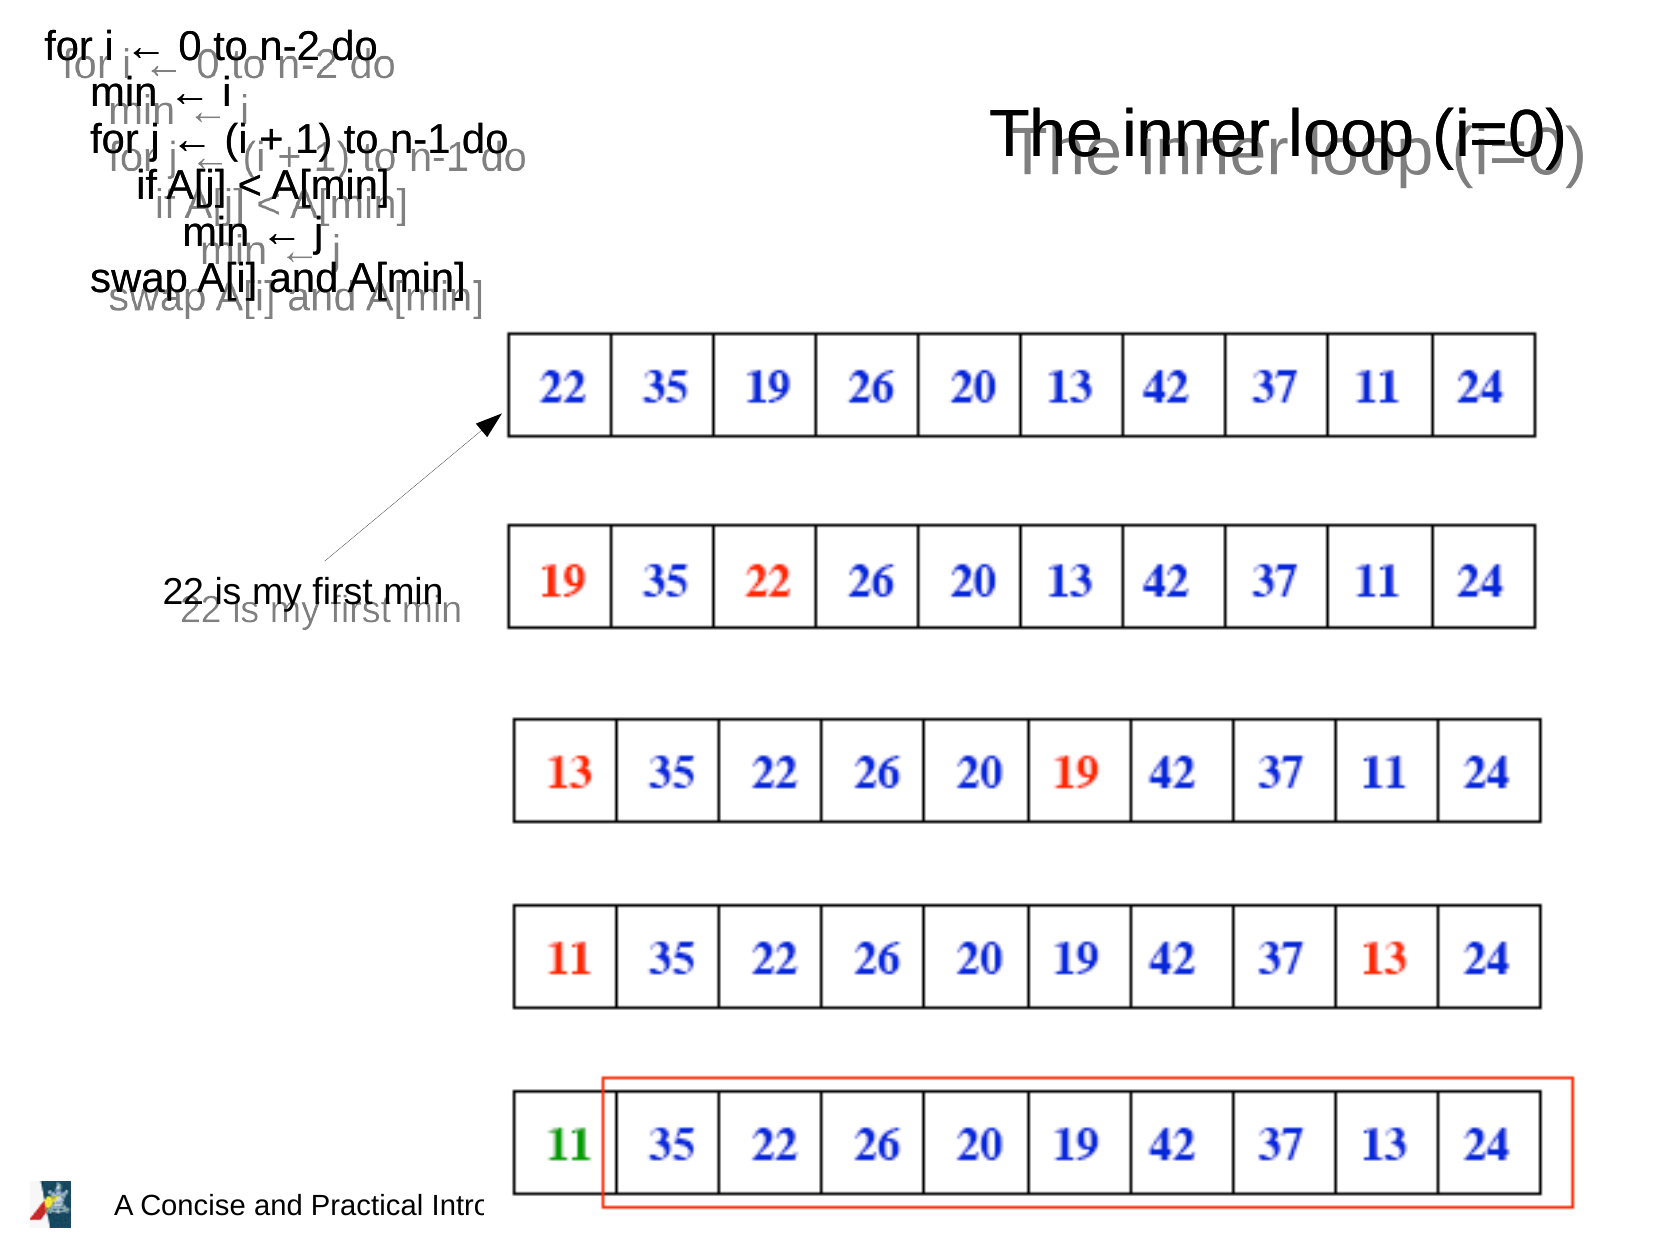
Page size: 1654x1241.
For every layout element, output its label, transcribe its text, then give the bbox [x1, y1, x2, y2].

text_box The inner loop (i=0) [974, 88, 1584, 179]
picture [484, 309, 1653, 1223]
text_box for i ← 0 to n-2 do min ← i for j ← (i + 1) to n-1 do if A[j] < A[min] min ← j swap A[i] and A[min] [29, 15, 833, 384]
picture [29, 1181, 71, 1228]
text_box 22 is my first min [147, 563, 459, 621]
